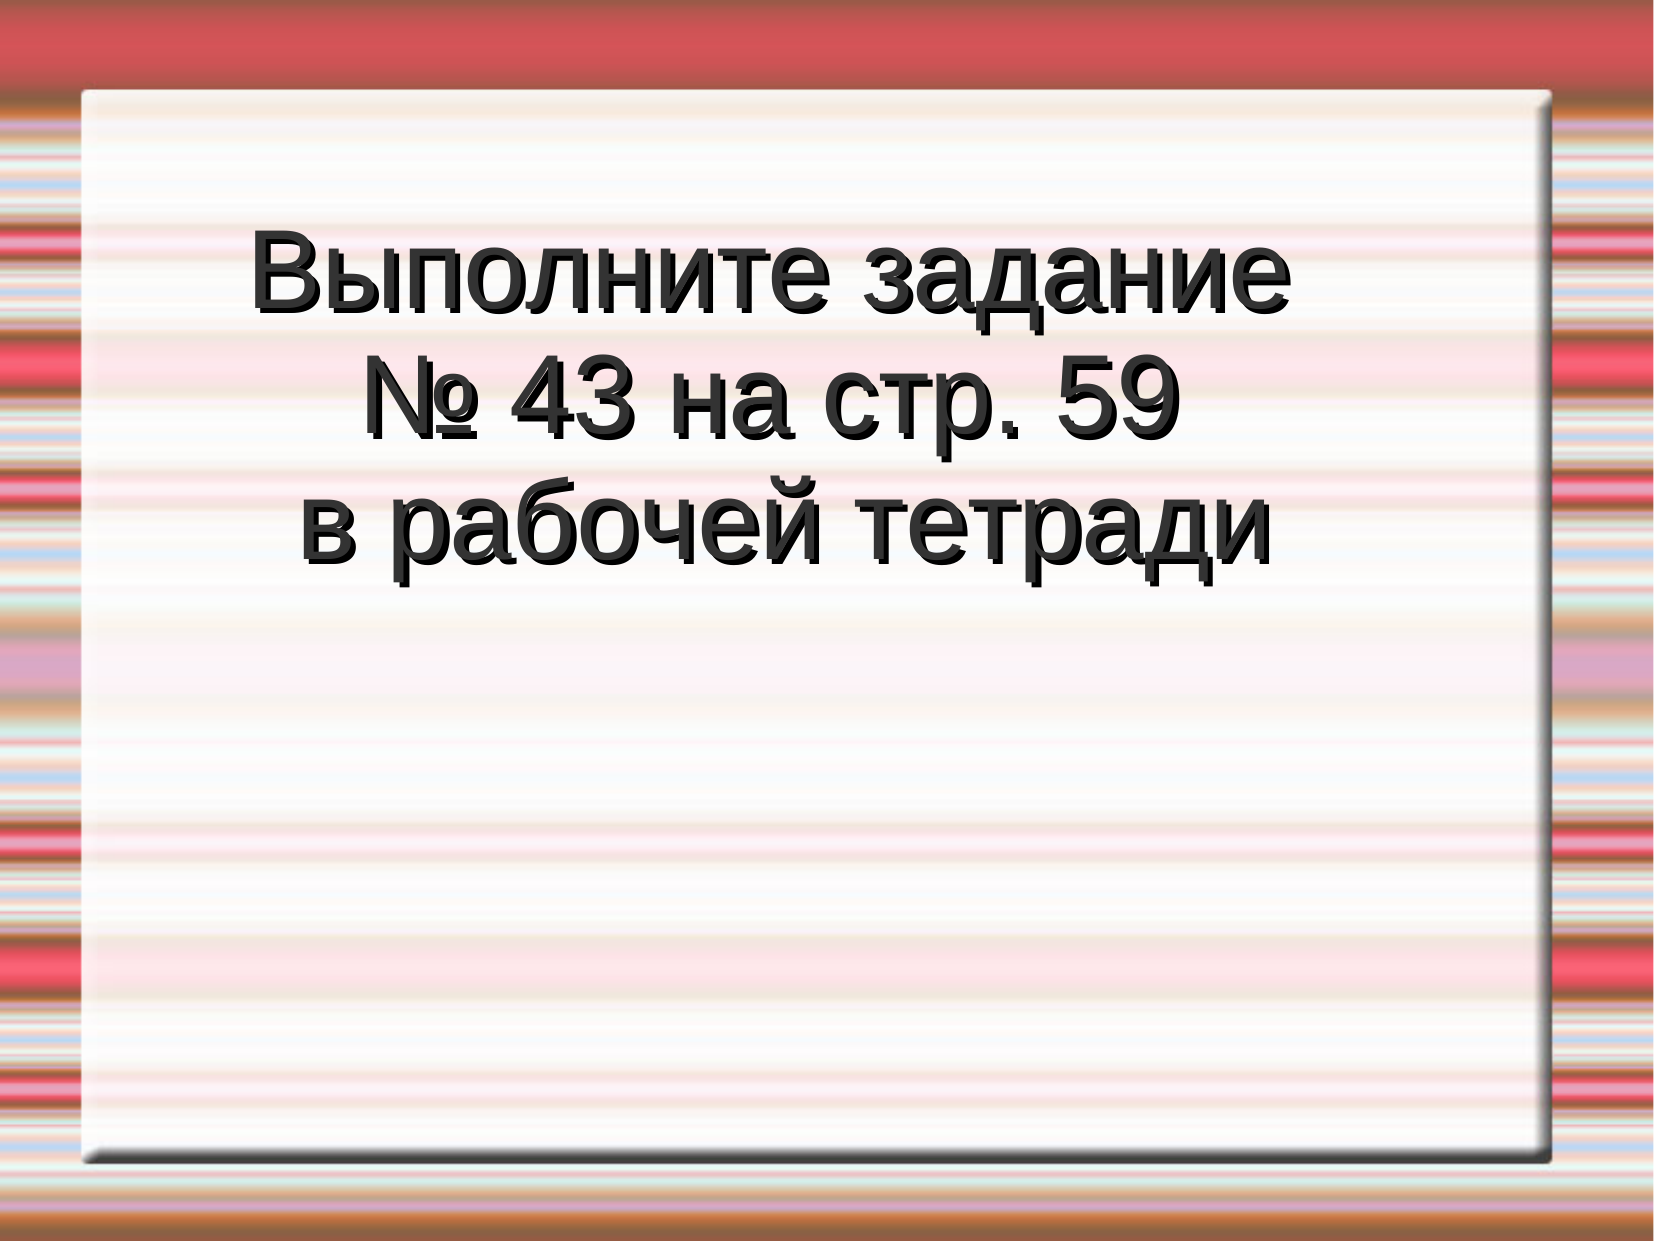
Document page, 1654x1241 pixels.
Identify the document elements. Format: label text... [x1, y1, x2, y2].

list Выполните задание № 43 на стр. 59 в рабочей тетради [59, 206, 1499, 1002]
picture [0, 0, 1654, 1241]
title [59, 122, 1590, 406]
